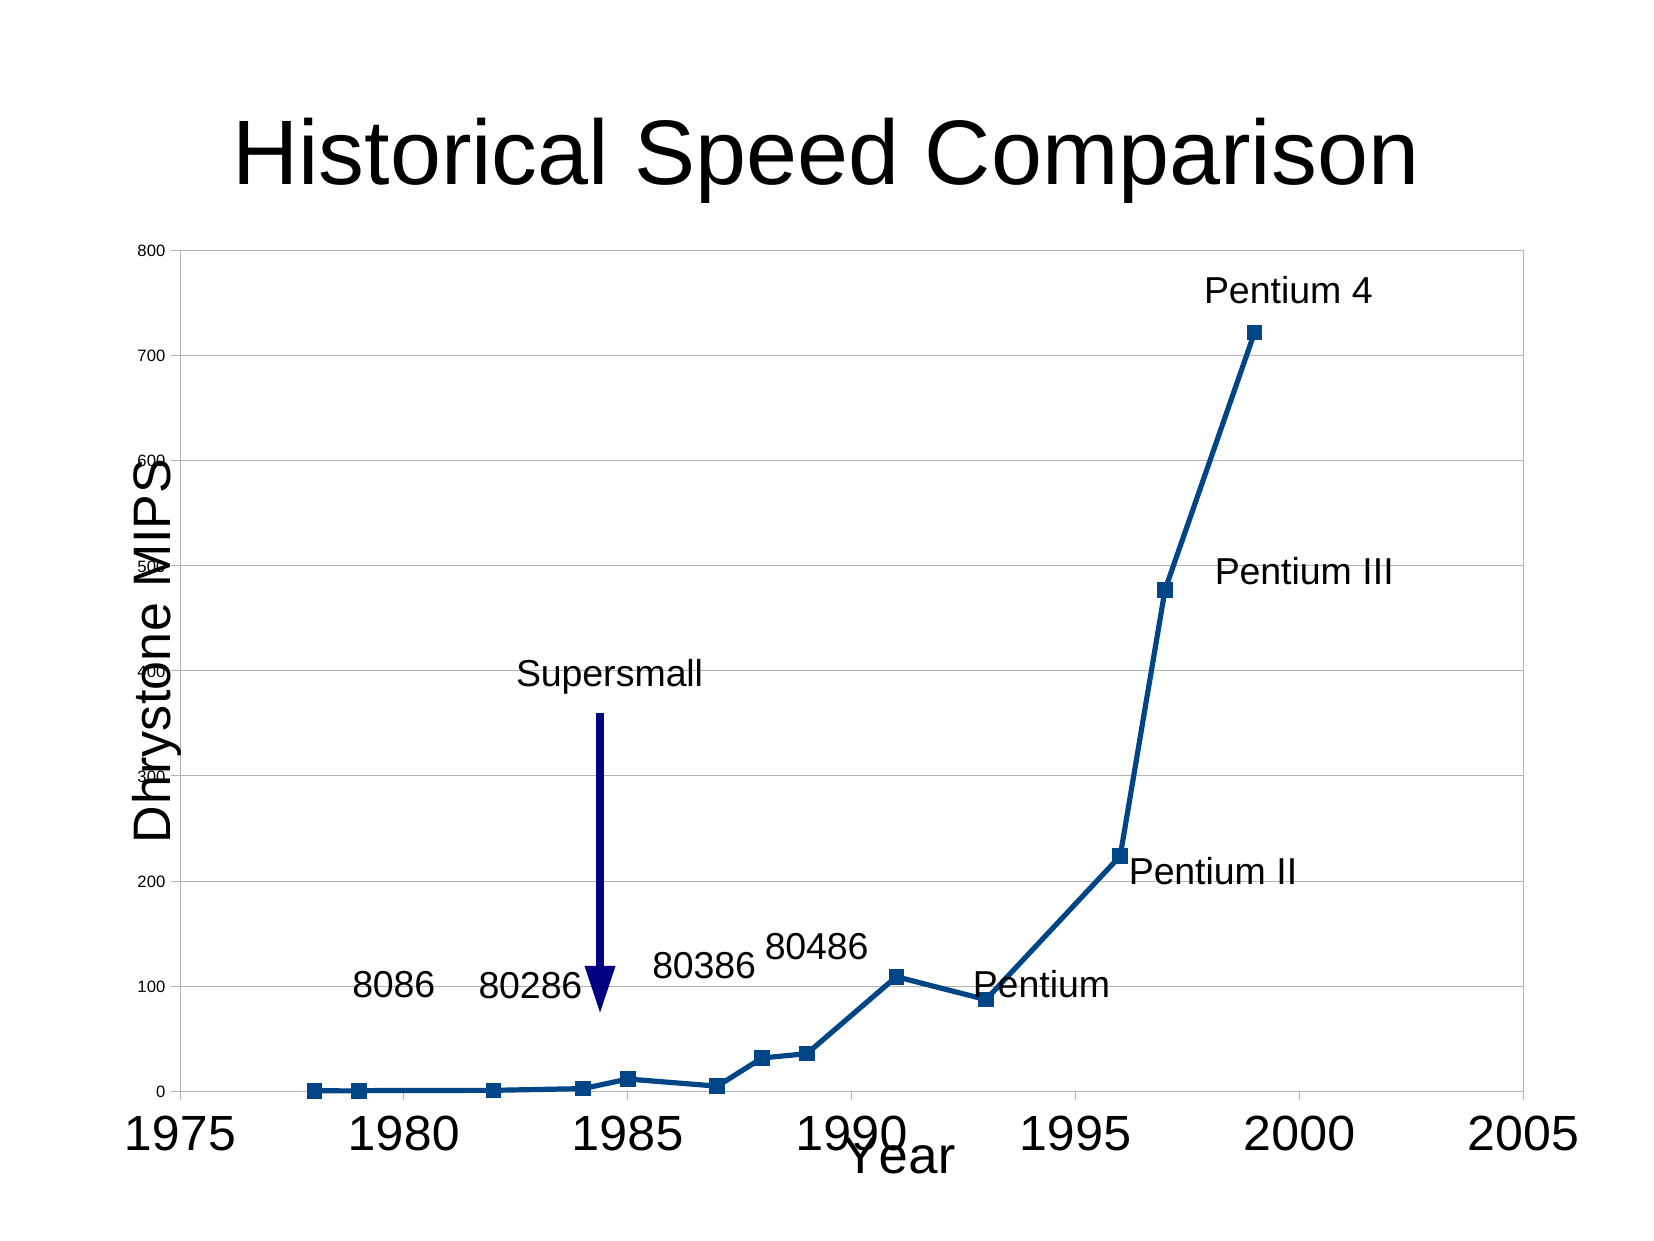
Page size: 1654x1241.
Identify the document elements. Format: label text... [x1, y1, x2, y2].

text_box Pentium II [1114, 843, 1313, 901]
text_box 80386 [637, 937, 771, 995]
text_box Pentium III [1200, 543, 1409, 601]
text_box Supersmall [501, 645, 719, 703]
title Historical Speed Comparison [82, 49, 1571, 221]
text_box Pentium 4 [1189, 262, 1388, 320]
text_box 8086 [337, 955, 451, 1013]
text_box 80486 [750, 918, 884, 976]
chart [75, 221, 1611, 1201]
text_box Pentium [958, 955, 1126, 1013]
text_box 80286 [463, 957, 598, 1015]
